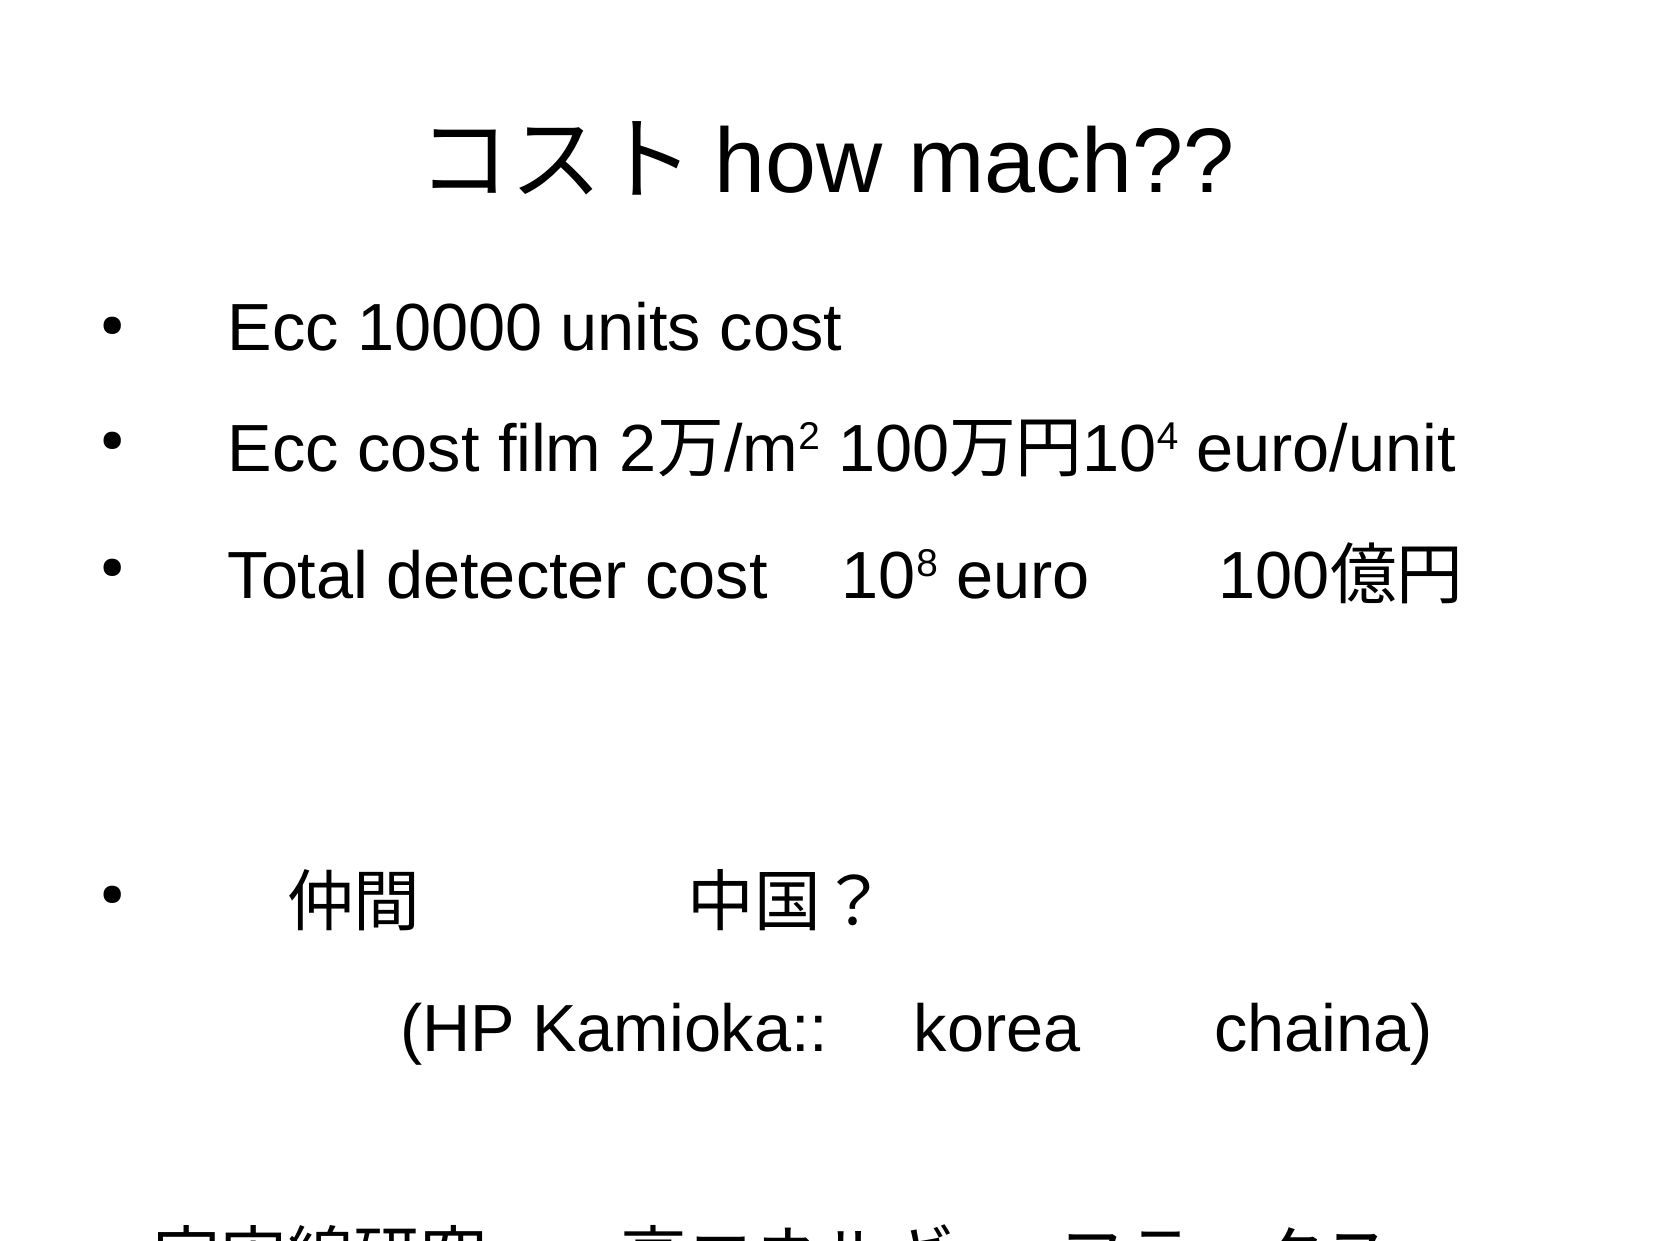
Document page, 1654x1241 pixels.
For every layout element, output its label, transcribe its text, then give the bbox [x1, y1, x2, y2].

title コスト how mach?? [82, 49, 1571, 257]
list Ecc 10000 units cost Ecc cost film 2万/m2 100万円104 euro/unit Total detecter cost 108 euro 100億円 仲間 中国？ (HP Kamioka:: korea chaina) 宇宙線研究 高エネルギーμフラックス [82, 290, 1571, 1109]
